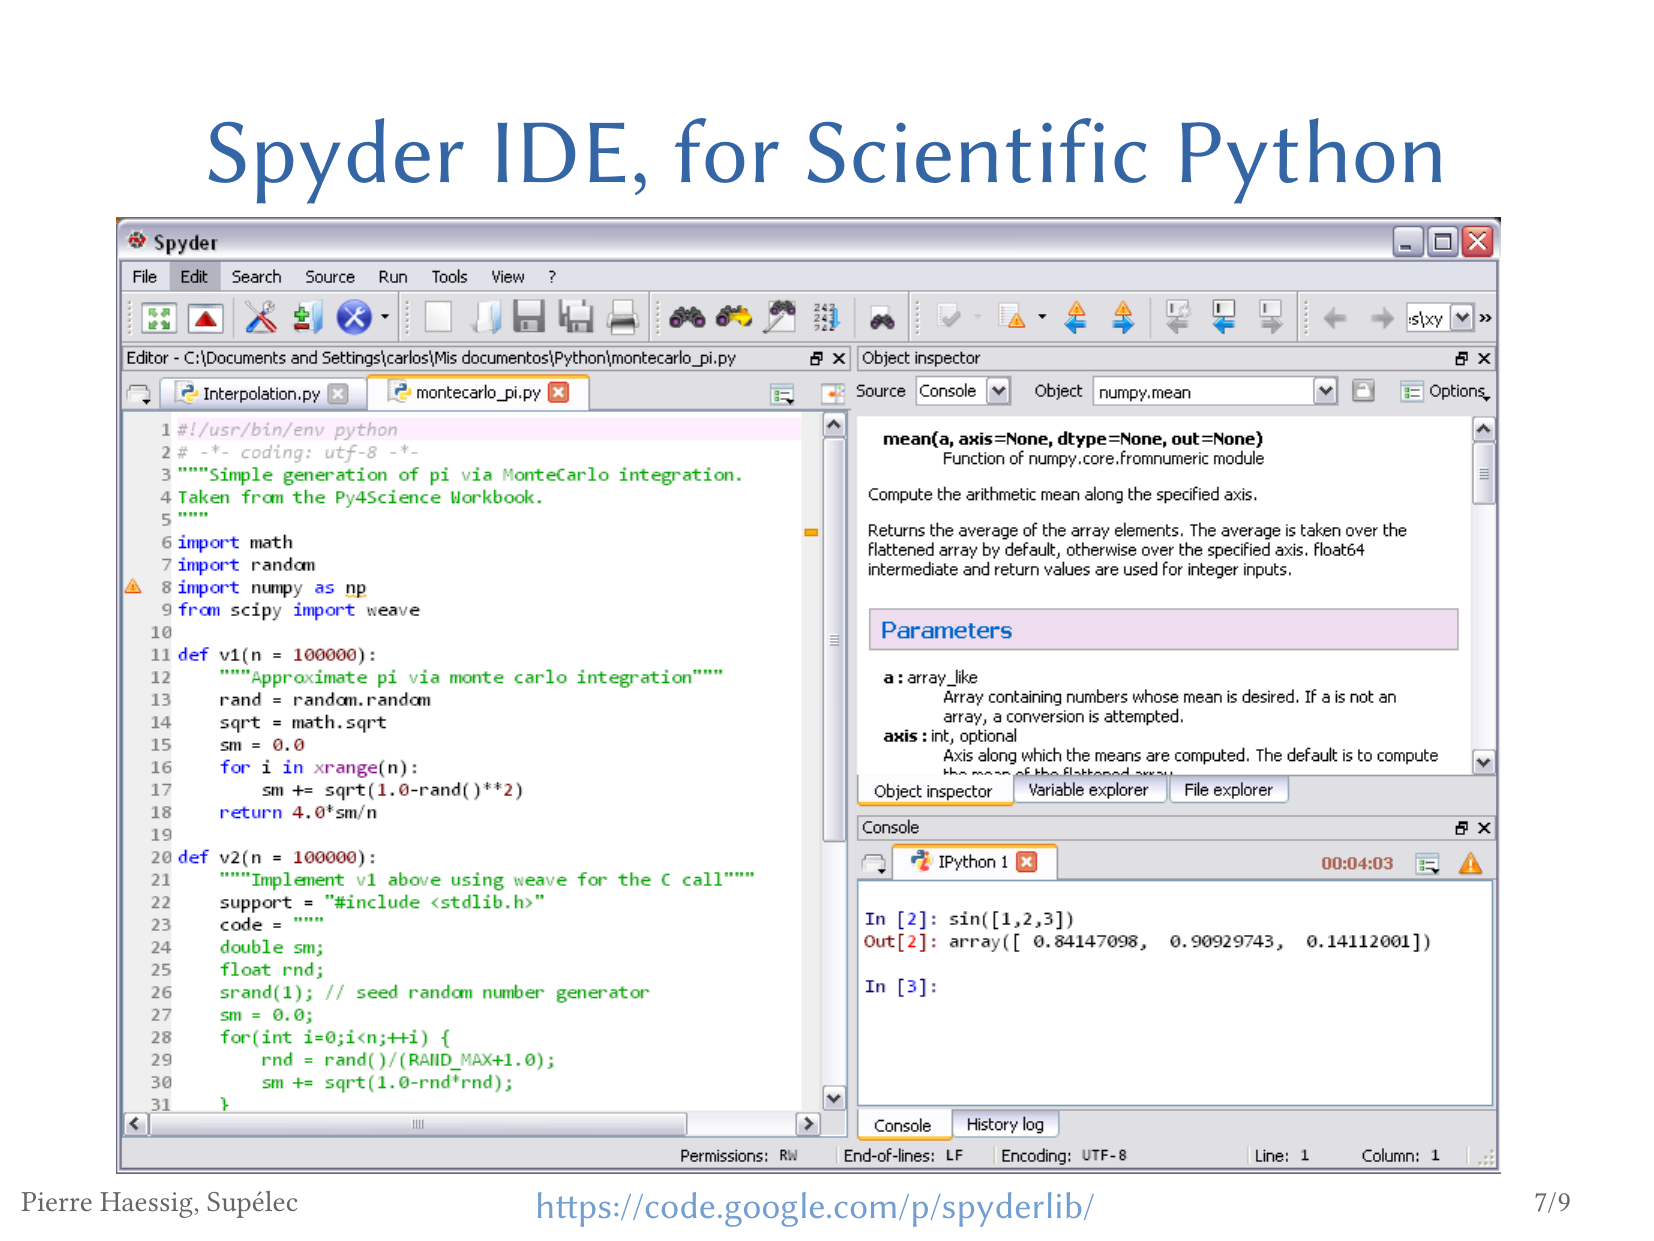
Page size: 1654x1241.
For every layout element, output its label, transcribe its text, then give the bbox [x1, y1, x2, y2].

title Spyder IDE, for Scientific Python [82, 49, 1571, 257]
picture [116, 217, 1501, 1175]
text_box https://code.google.com/p/spyderlib/ [520, 1177, 1111, 1236]
